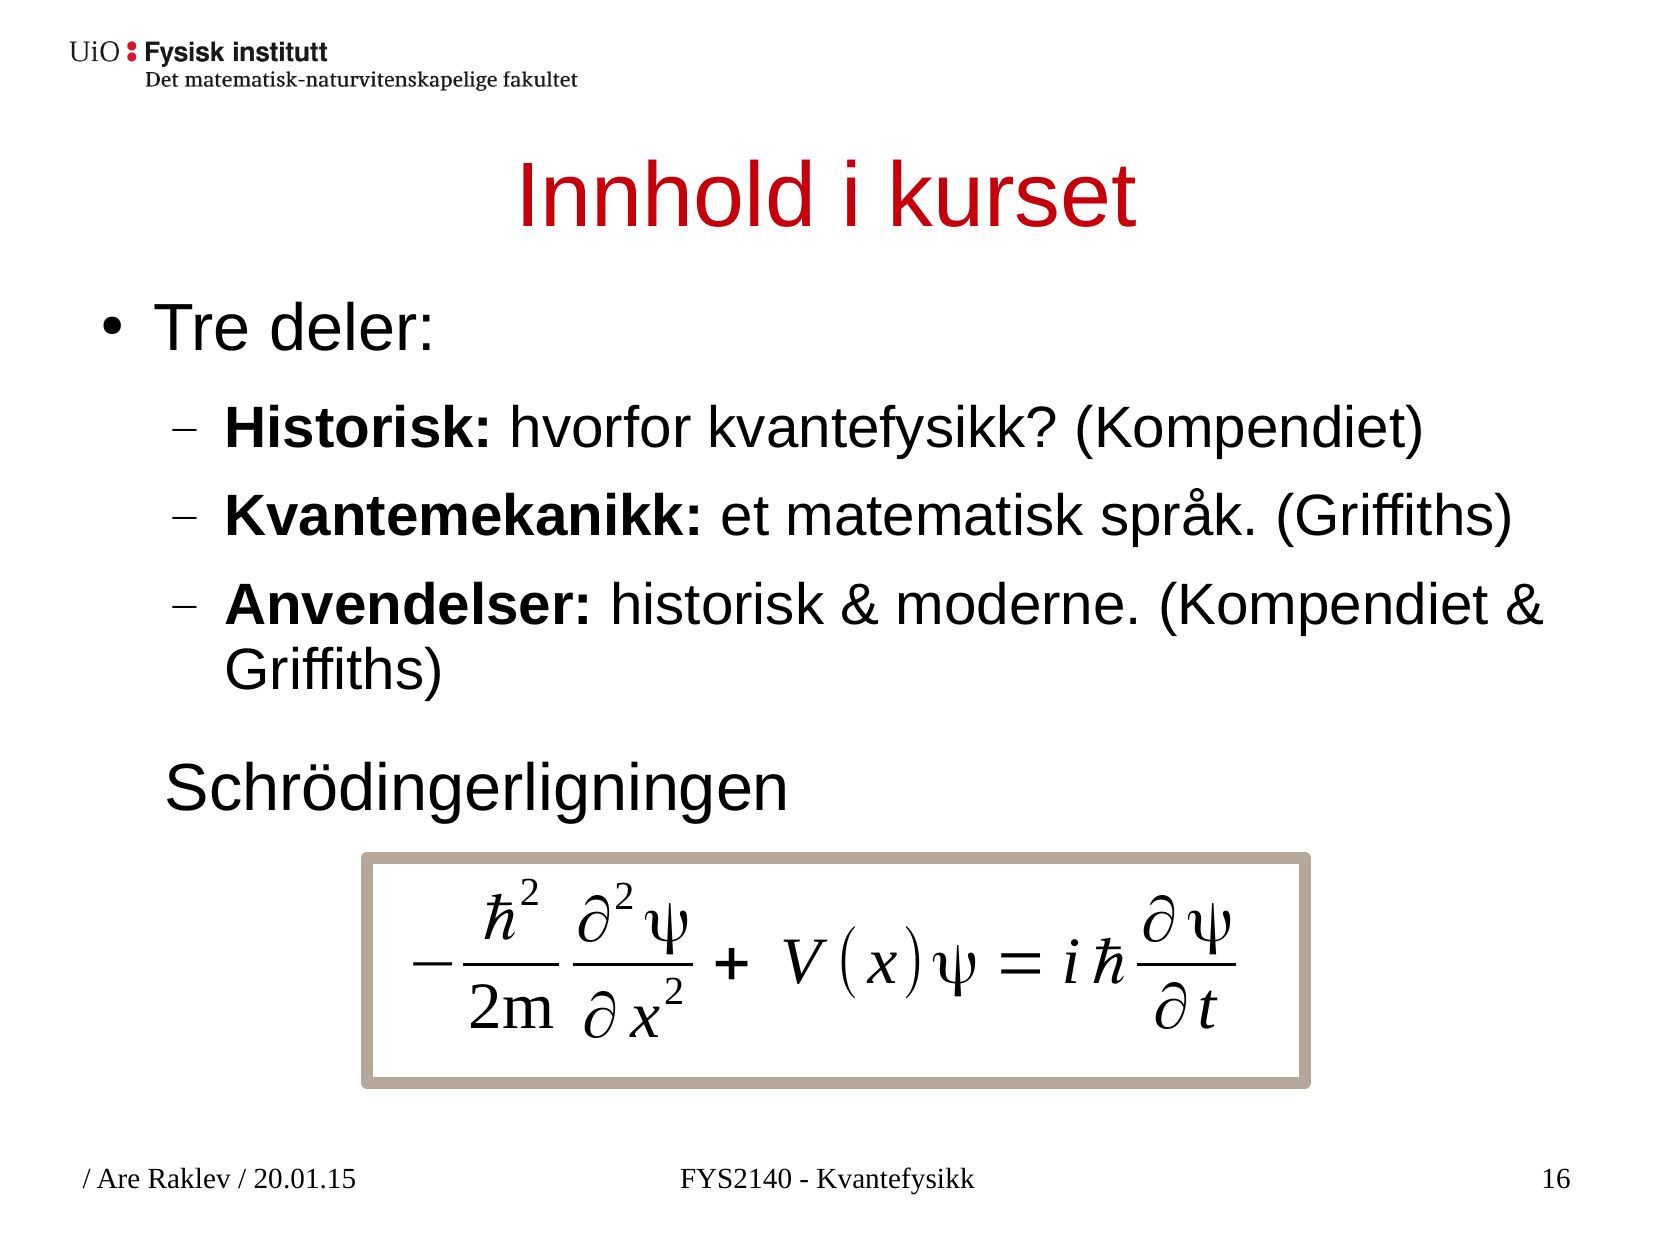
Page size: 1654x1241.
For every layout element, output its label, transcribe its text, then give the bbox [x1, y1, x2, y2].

chart [401, 869, 1247, 1053]
list Tre deler: Historisk: hvorfor kvantefysikk? (Kompendiet) Kvantemekanikk: et matematisk språk. (Griffiths) Anvendelser: historisk & moderne. (Kompendiet & Griffiths) [82, 290, 1571, 1094]
title Innhold i kurset [82, 90, 1571, 290]
picture [68, 37, 581, 93]
text_box [367, 857, 1305, 1083]
text_box Schrödingerligningen [150, 742, 966, 842]
